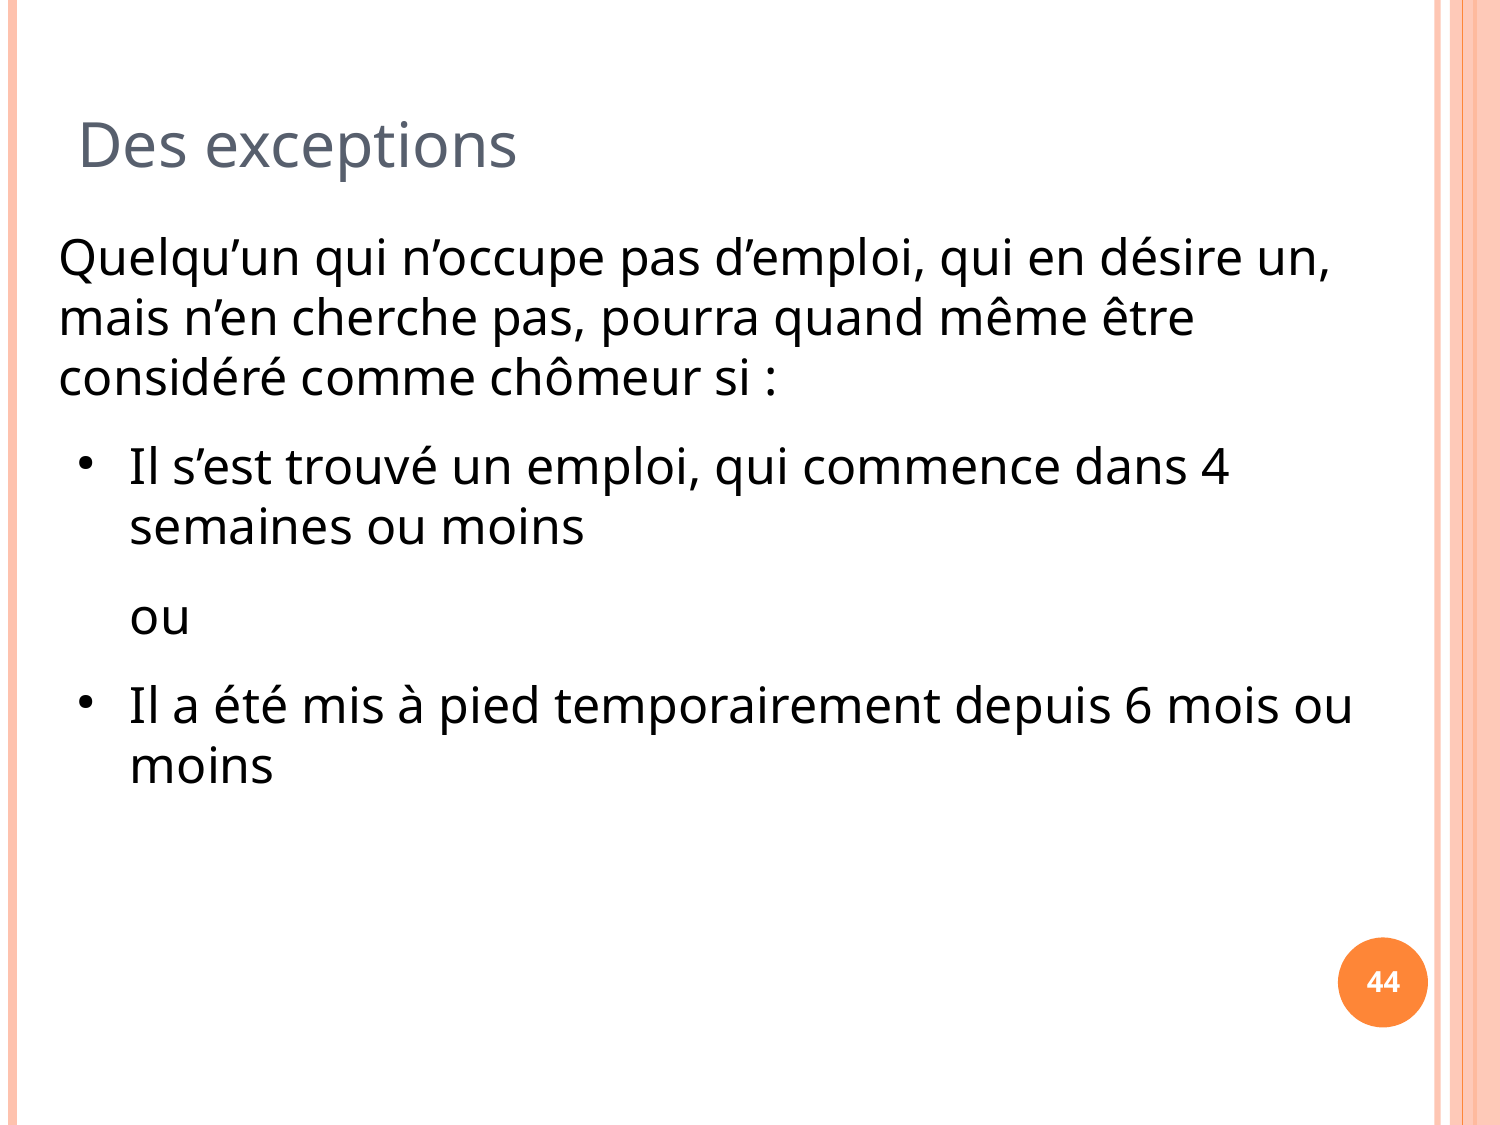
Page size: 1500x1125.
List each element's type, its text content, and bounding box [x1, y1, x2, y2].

title Des exceptions [62, 37, 1450, 188]
list Quelqu’un qui n’occupe pas d’emploi, qui en désire un, mais n’en cherche pas, pourra quand même être considéré comme chômeur si : Il s’est trouvé un emploi, qui commence dans 4 semaines ou moins ou Il a été mis à pied temporairement depuis 6 mois ou moins [59, 224, 1400, 1034]
slide_number <numéro> [1333, 940, 1434, 1027]
